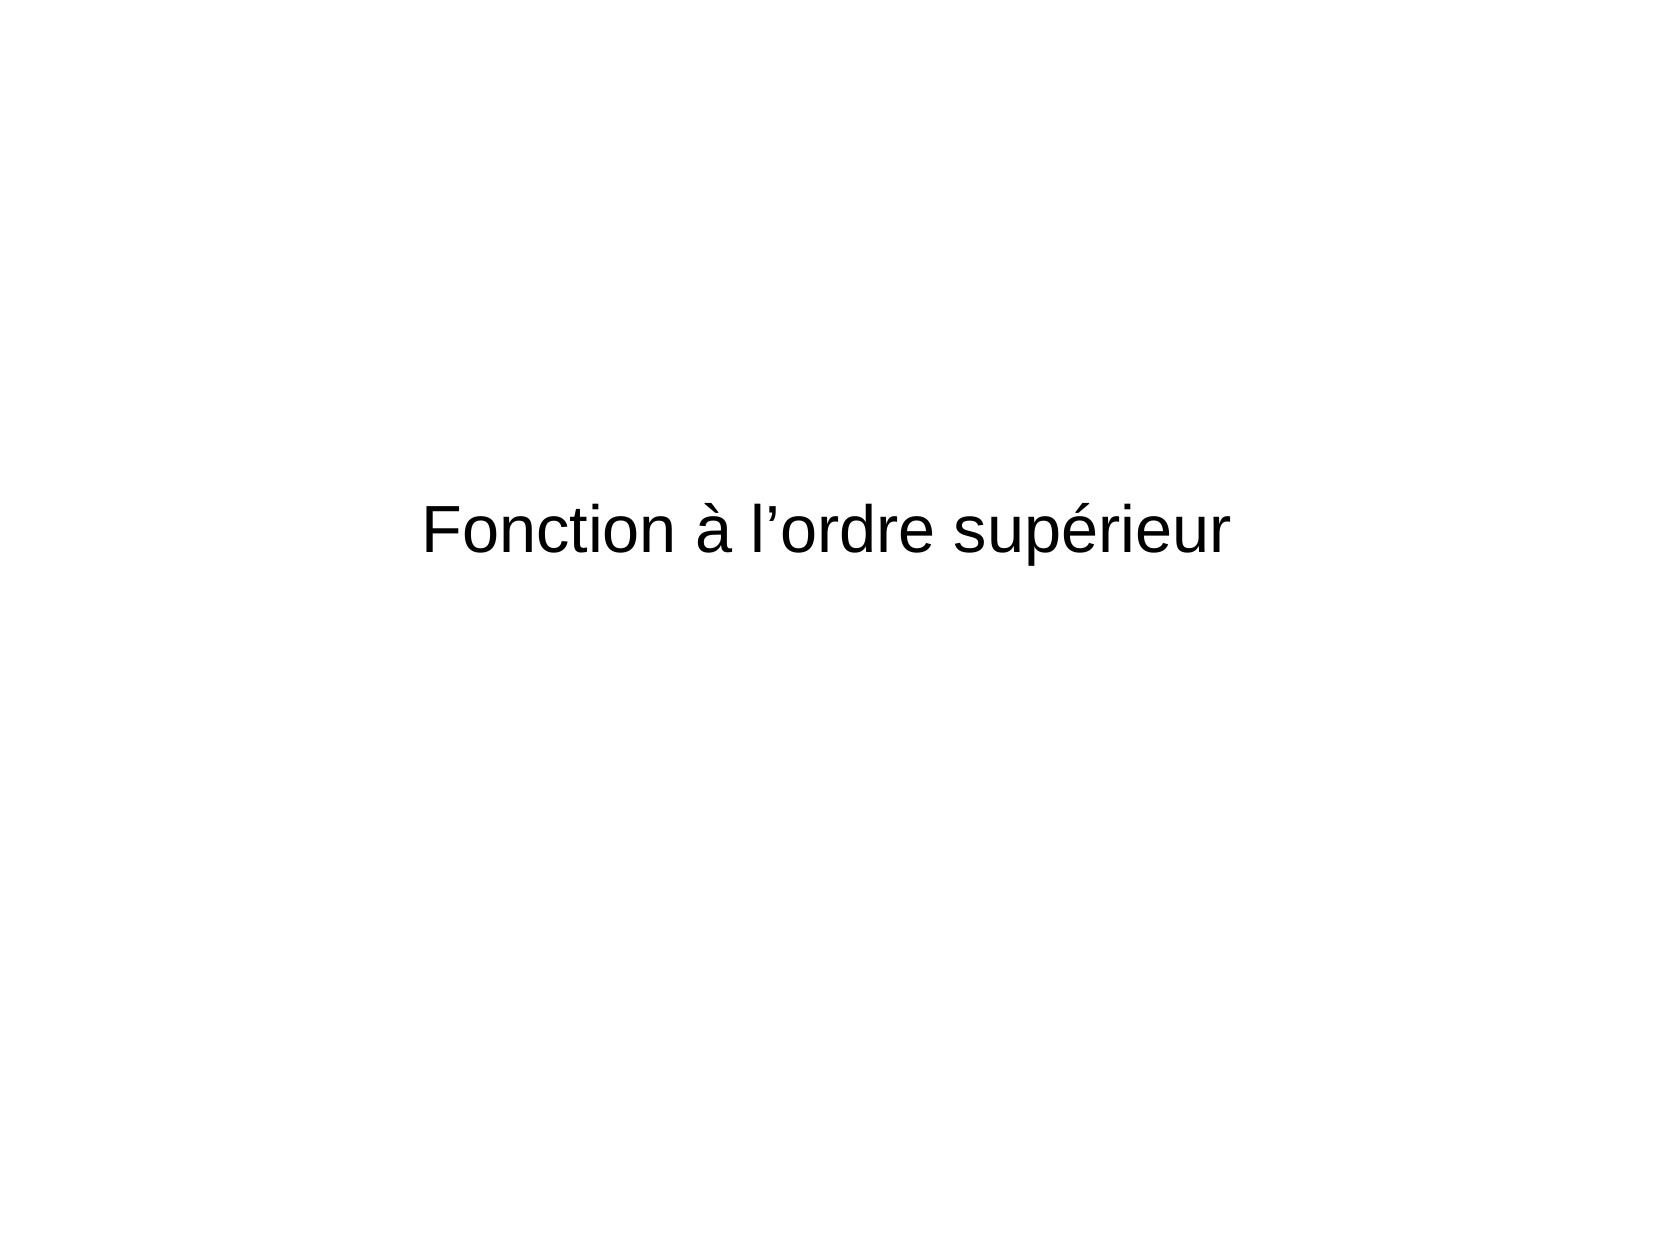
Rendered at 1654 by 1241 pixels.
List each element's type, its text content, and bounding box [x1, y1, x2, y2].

subtitle Fonction à l’ordre supérieur [82, 49, 1571, 1010]
